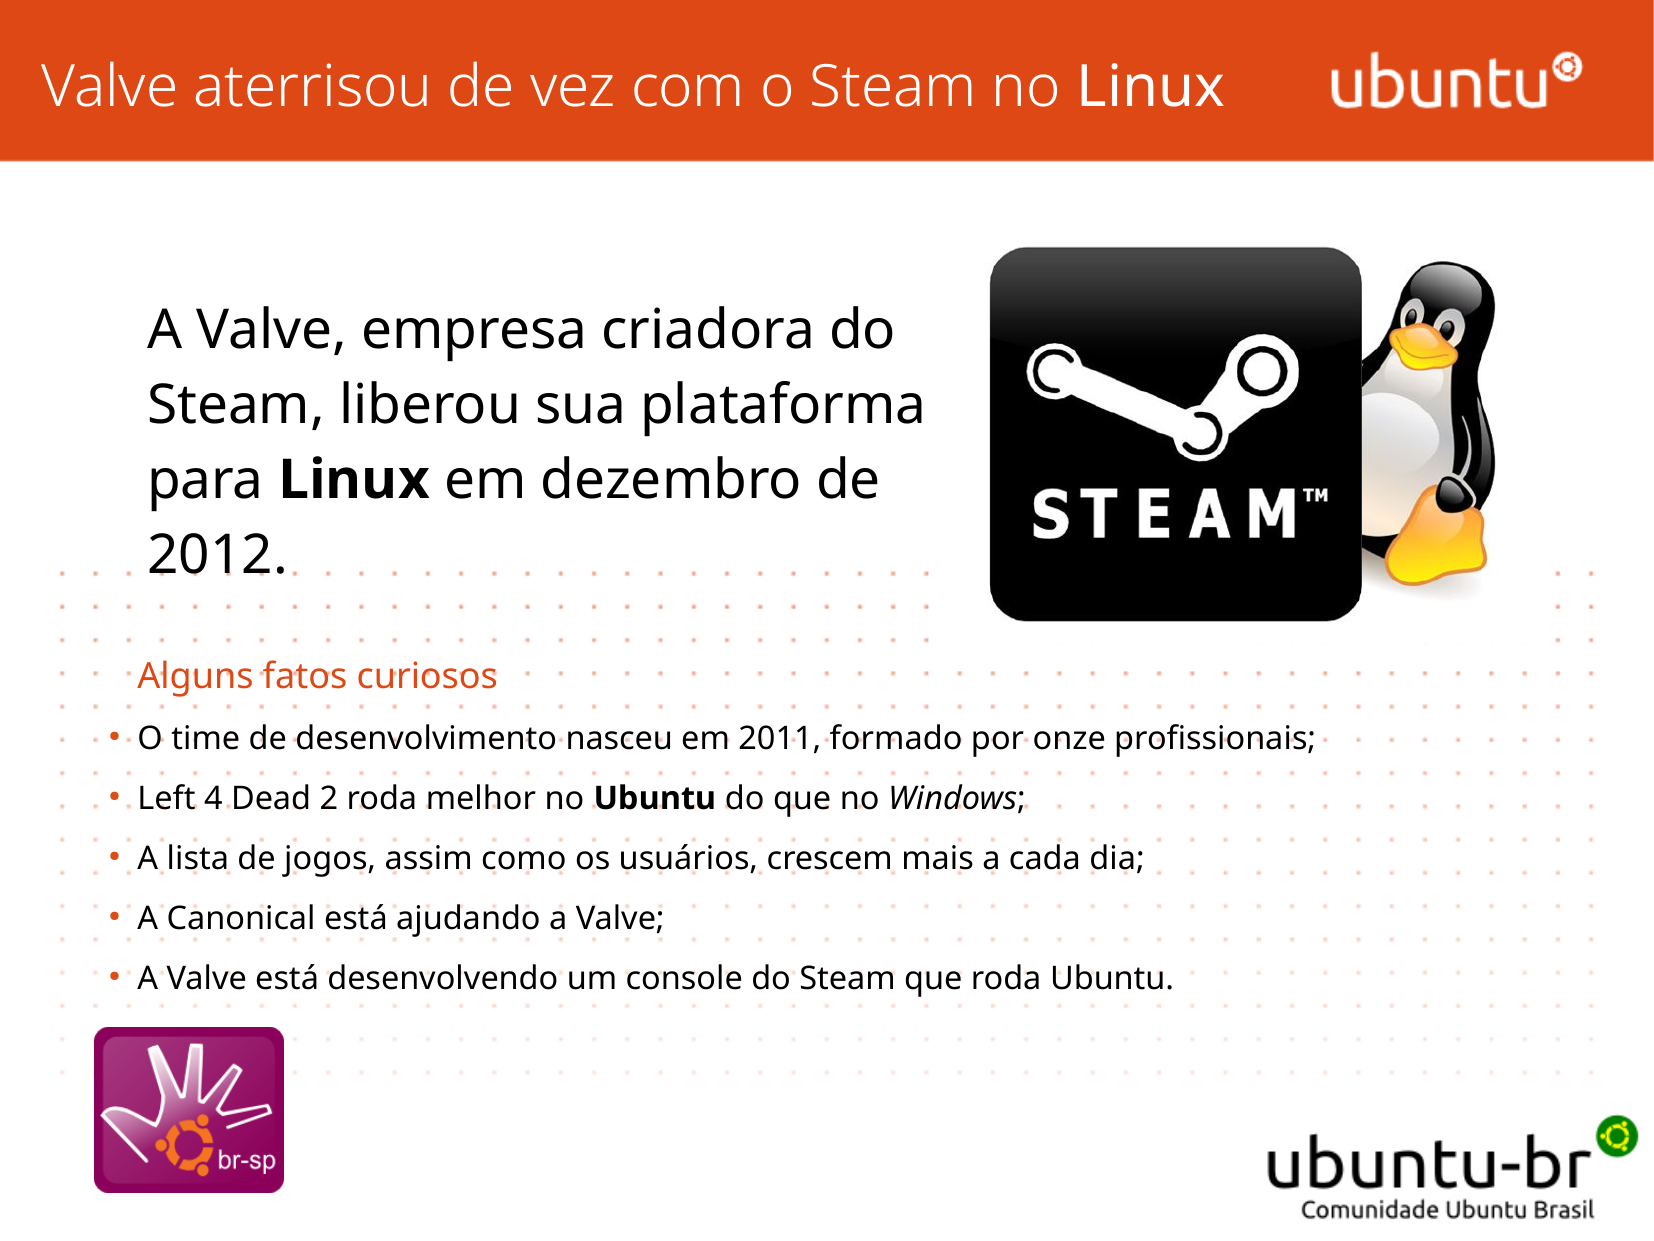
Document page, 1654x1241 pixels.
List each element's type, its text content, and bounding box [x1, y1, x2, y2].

list A Valve, empresa criadora do Steam, liberou sua plataforma para Linux em dezembro de 2012. [82, 290, 957, 591]
title Valve aterrisou de vez com o Steam no Linux [41, 31, 1300, 136]
picture [0, 0, 1654, 1241]
list Alguns fatos curiosos O time de desenvolvimento nasceu em 2011, formado por onze profissionais; Left 4 Dead 2 roda melhor no Ubuntu do que no Windows; A lista de jogos, assim como os usuários, crescem mais a cada dia; A Canonical está ajudando a Valve; A Valve está desenvolvendo um console do Steam que roda Ubuntu. [99, 649, 1555, 1004]
